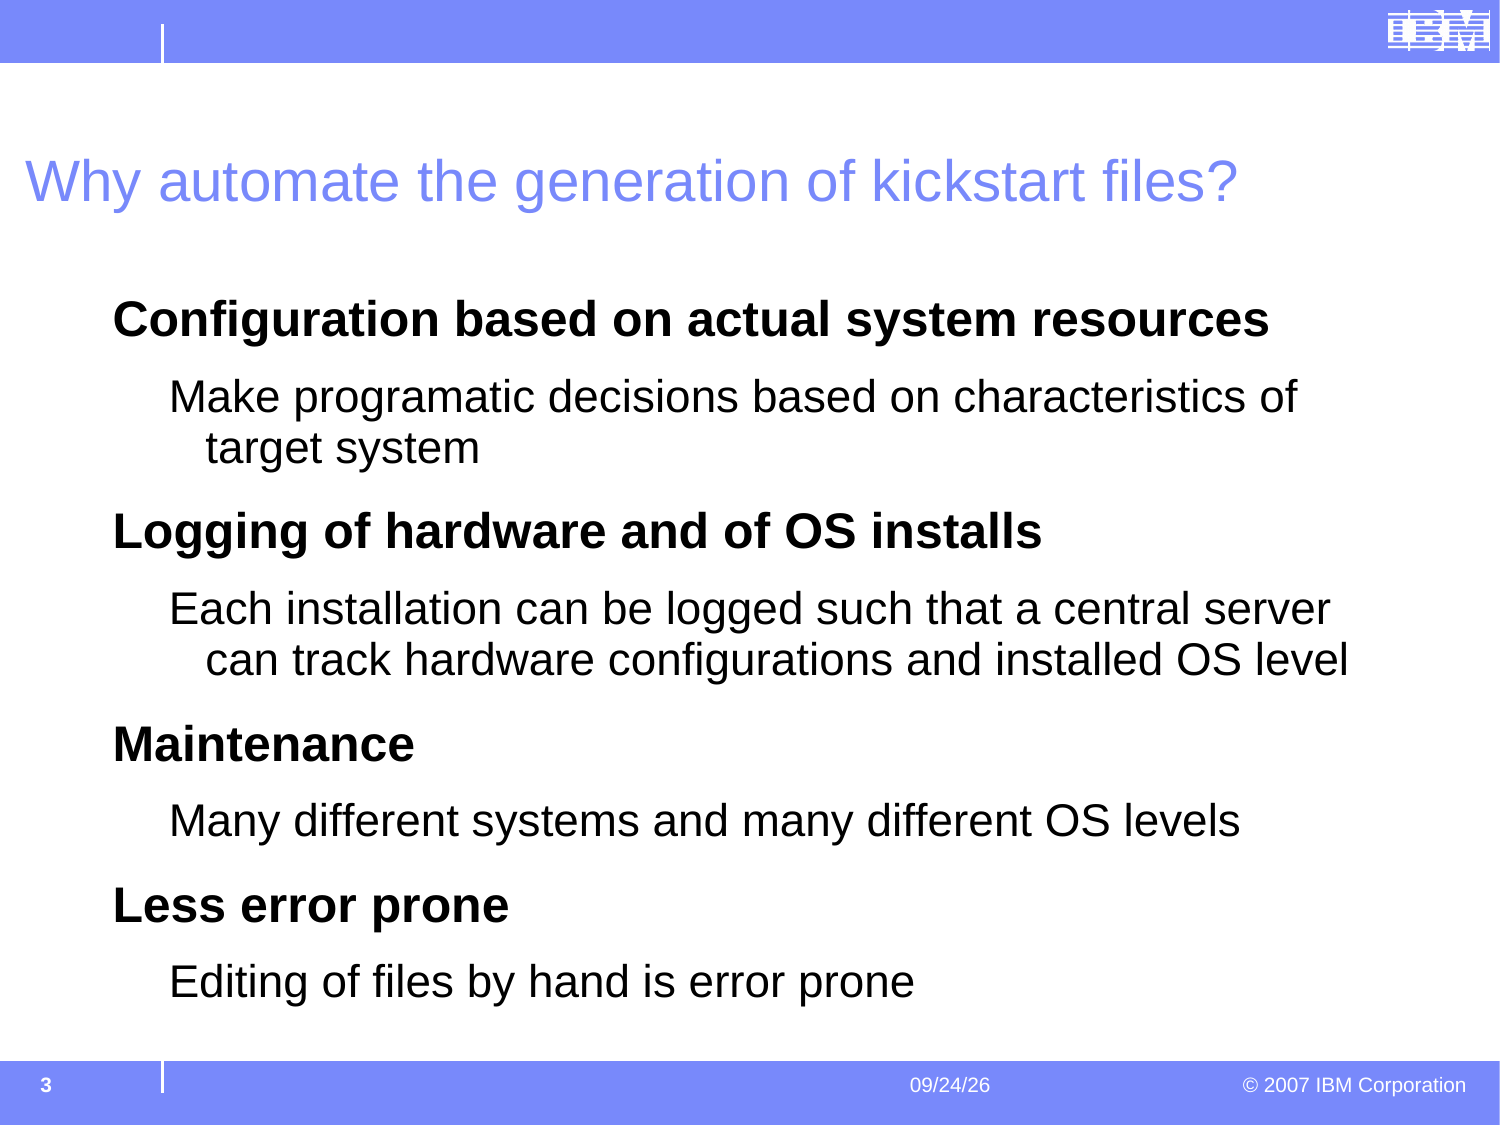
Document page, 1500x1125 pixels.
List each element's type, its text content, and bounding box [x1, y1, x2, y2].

list Configuration based on actual system resources Make programatic decisions based on characteristics of target system Logging of hardware and of OS installs Each installation can be logged such that a central server can track hardware configurations and installed OS level Maintenance Many different systems and many different OS levels Less error prone Editing of files by hand is error prone [112, 291, 1388, 1008]
title Why automate the generation of kickstart files? [25, 150, 1378, 218]
